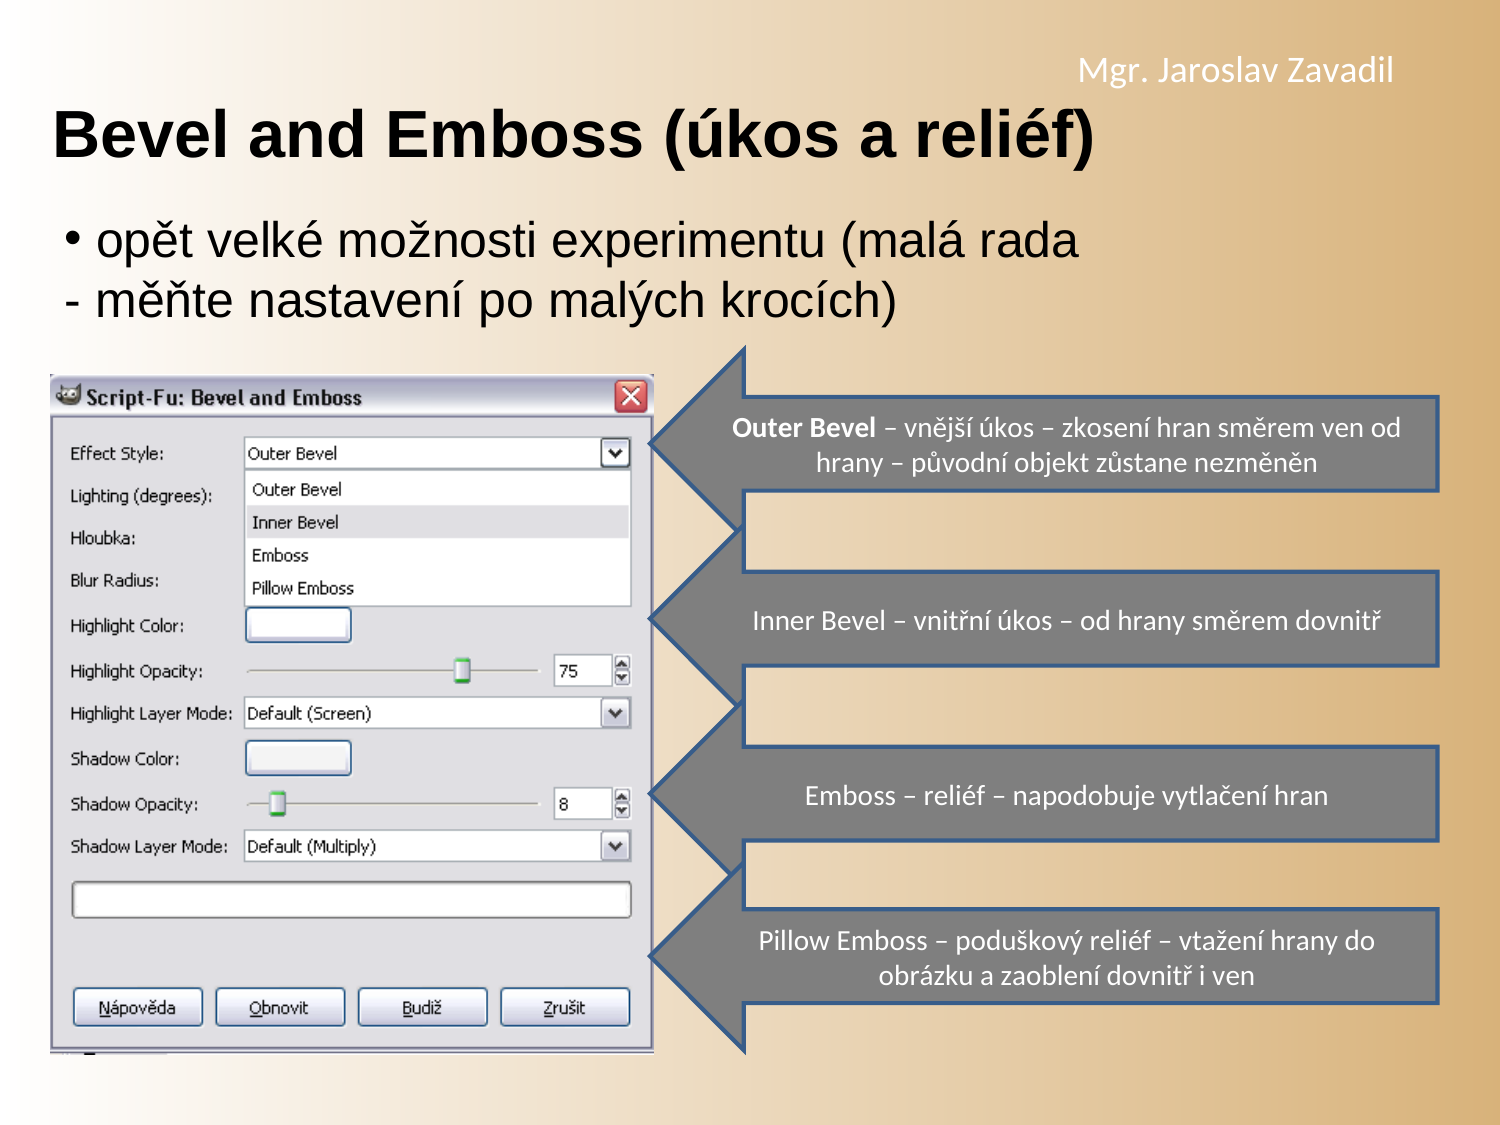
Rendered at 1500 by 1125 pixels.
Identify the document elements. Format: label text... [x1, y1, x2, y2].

text_box Mgr. Jaroslav Zavadil [1062, 37, 1450, 98]
text_box Pillow Emboss – poduškový reliéf – vtažení hrany do obrázku a zaoblení dovnitř i ven [649, 862, 1438, 1051]
title Bevel and Emboss (úkos a reliéf) [37, 62, 1138, 201]
text_box Inner Bevel – vnitřní úkos – od hrany směrem dovnitř [649, 524, 1438, 706]
text_box Emboss – reliéf – napodobuje vytlačení hran [649, 699, 1438, 875]
text_box Outer Bevel – vnější úkos – zkosení hran směrem ven od hrany – původní objekt zůstane nezměněn [649, 349, 1438, 531]
picture [50, 374, 654, 1055]
text_box opět velké možnosti experimentu (malá rada - měňte nastavení po malých krocích) [50, 199, 1176, 336]
